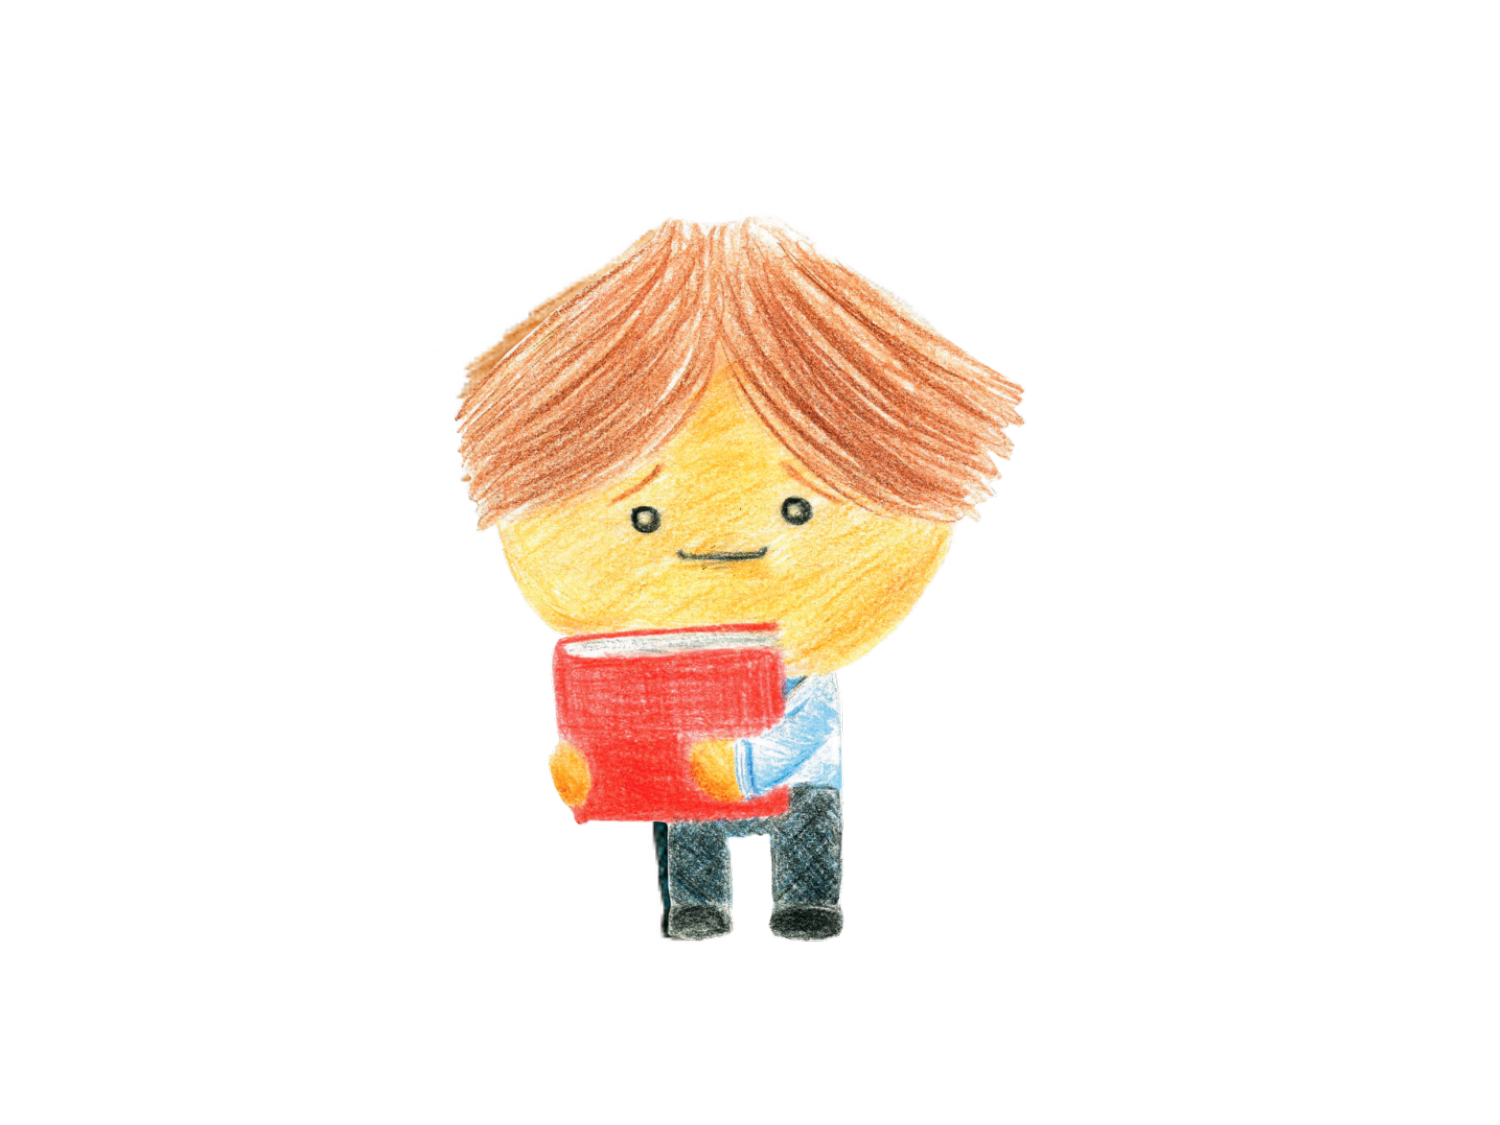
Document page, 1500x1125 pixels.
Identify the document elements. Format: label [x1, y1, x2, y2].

picture [431, 172, 1040, 980]
